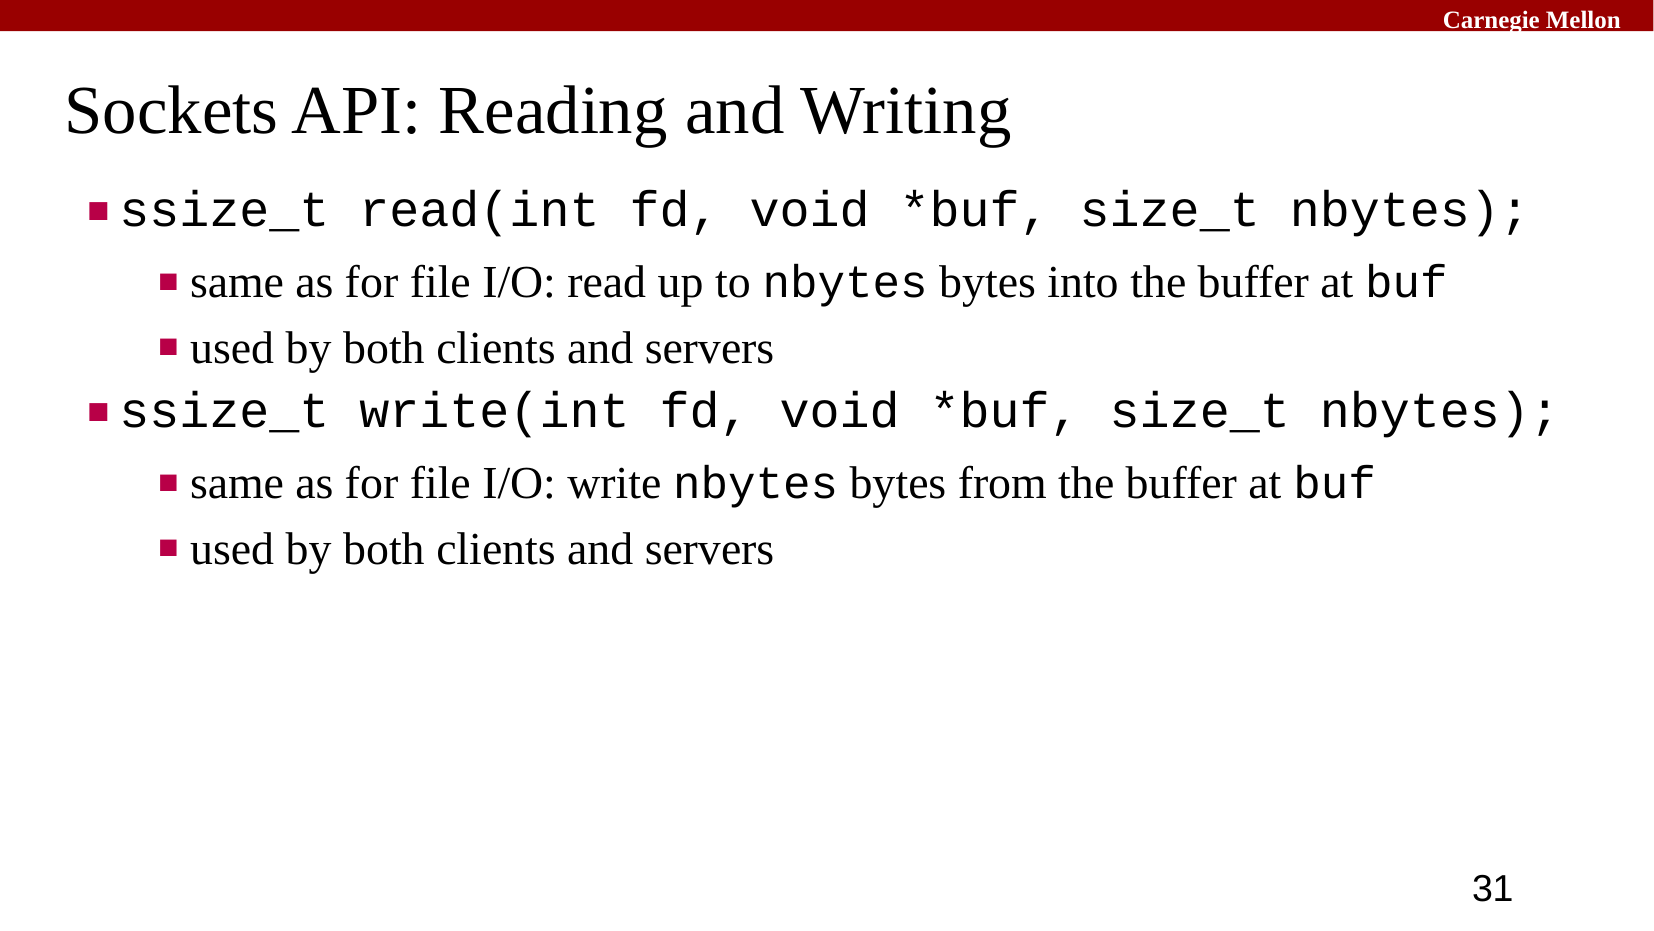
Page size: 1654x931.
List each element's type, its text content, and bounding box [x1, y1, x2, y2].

title Sockets API: Reading and Writing [64, 58, 1576, 163]
list ssize_t read(int fd, void *buf, size_t nbytes); same as for file I/O: read up to nbytes bytes into the buffer at buf used by both clients and servers ssize_t write(int fd, void *buf, size_t nbytes); same as for file I/O: write nbytes bytes from the buffer at buf used by both clients and servers [71, 184, 1576, 859]
